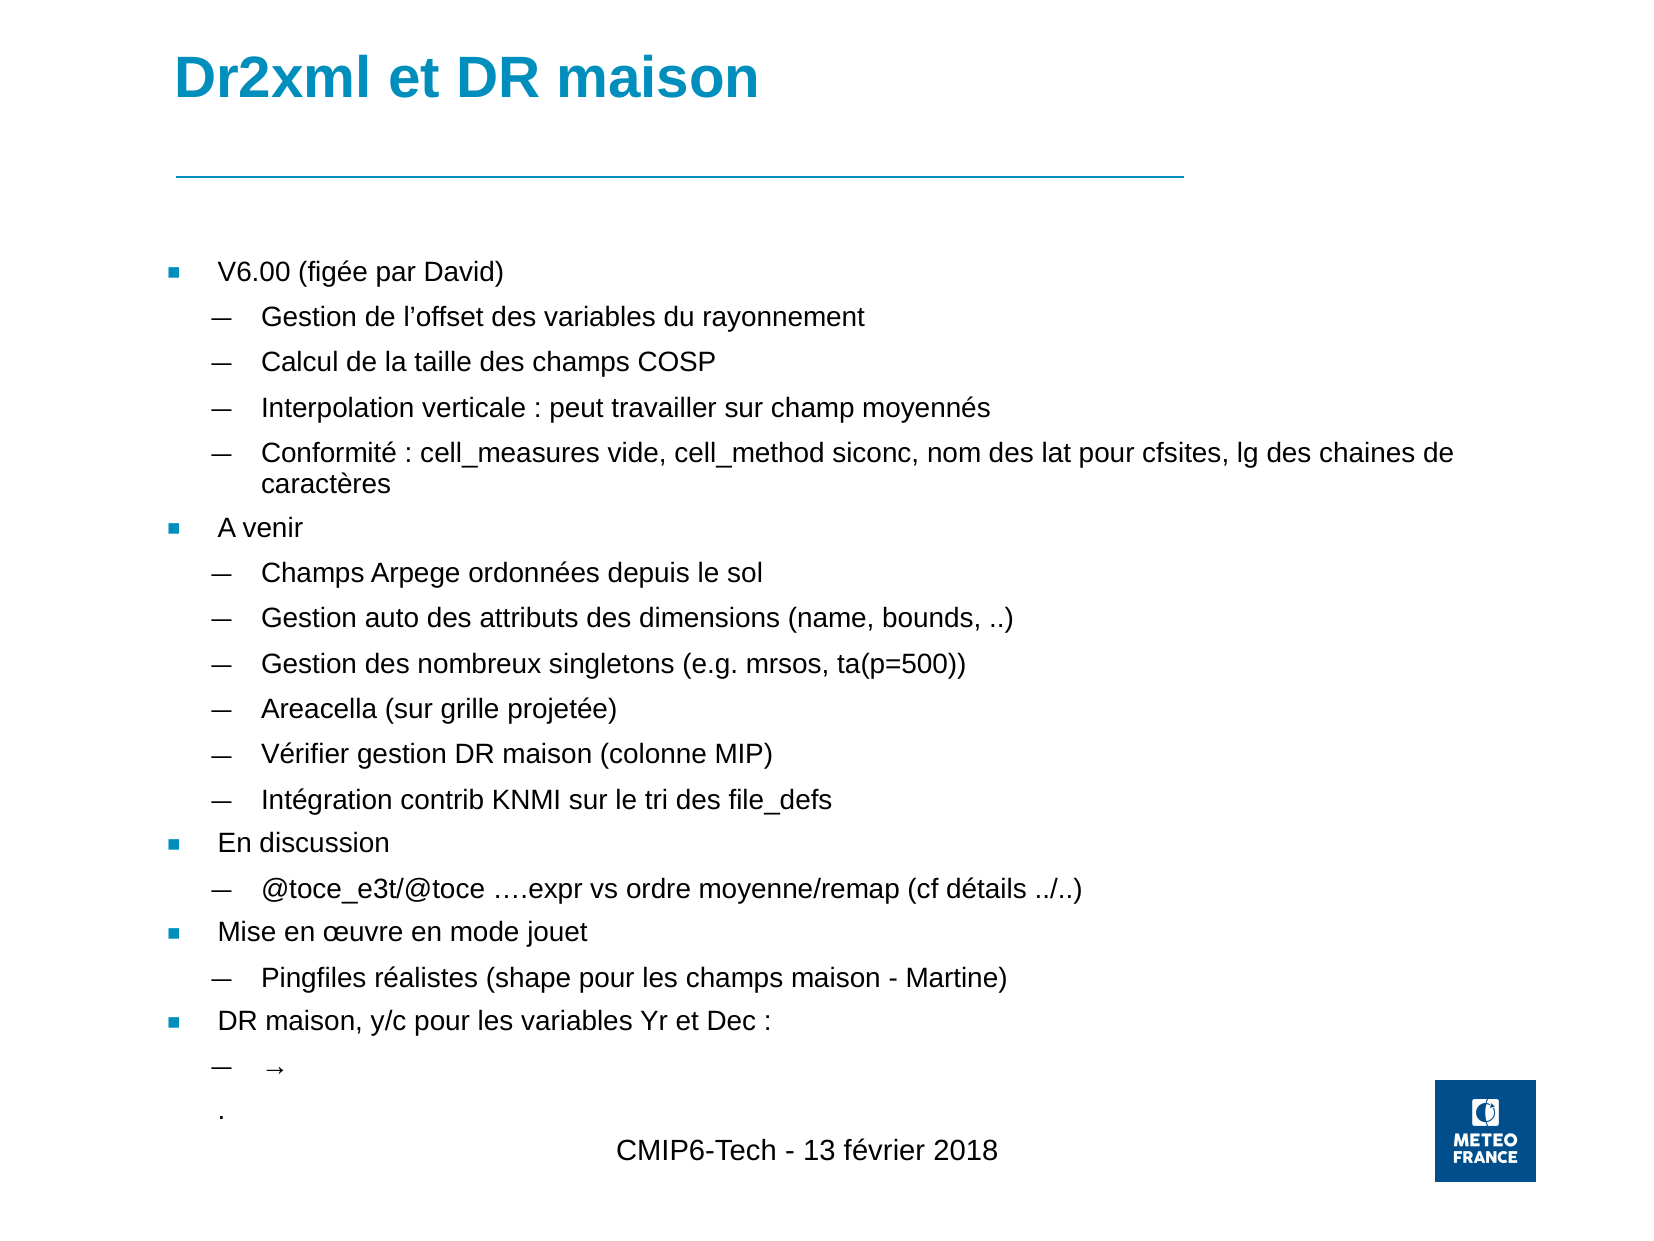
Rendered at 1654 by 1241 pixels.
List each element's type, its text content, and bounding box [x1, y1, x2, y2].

picture [1435, 1134, 1536, 1182]
list V6.00 (figée par David) Gestion de l’offset des variables du rayonnement Calcul de la taille des champs COSP Interpolation verticale : peut travailler sur champ moyennés Conformité : cell_measures vide, cell_method siconc, nom des lat pour cfsites, lg des chaines de caractères A venir Champs Arpege ordonnées depuis le sol Gestion auto des attributs des dimensions (name, bounds, ..) Gestion des nombreux singletons (e.g. mrsos, ta(p=500)) Areacella (sur grille projetée) Vérifier gestion DR maison (colonne MIP) Intégration contrib KNMI sur le tri des file_defs En discussion @toce_e3t/@toce ….expr vs ordre moyenne/remap (cf détails ../..) Mise en œuvre en mode jouet Pingfiles réalistes (shape pour les champs maison - Martine) DR maison, y/c pour les variables Yr et Dec : → . [156, 256, 1571, 1134]
title Dr2xml et DR maison [174, 0, 1654, 156]
